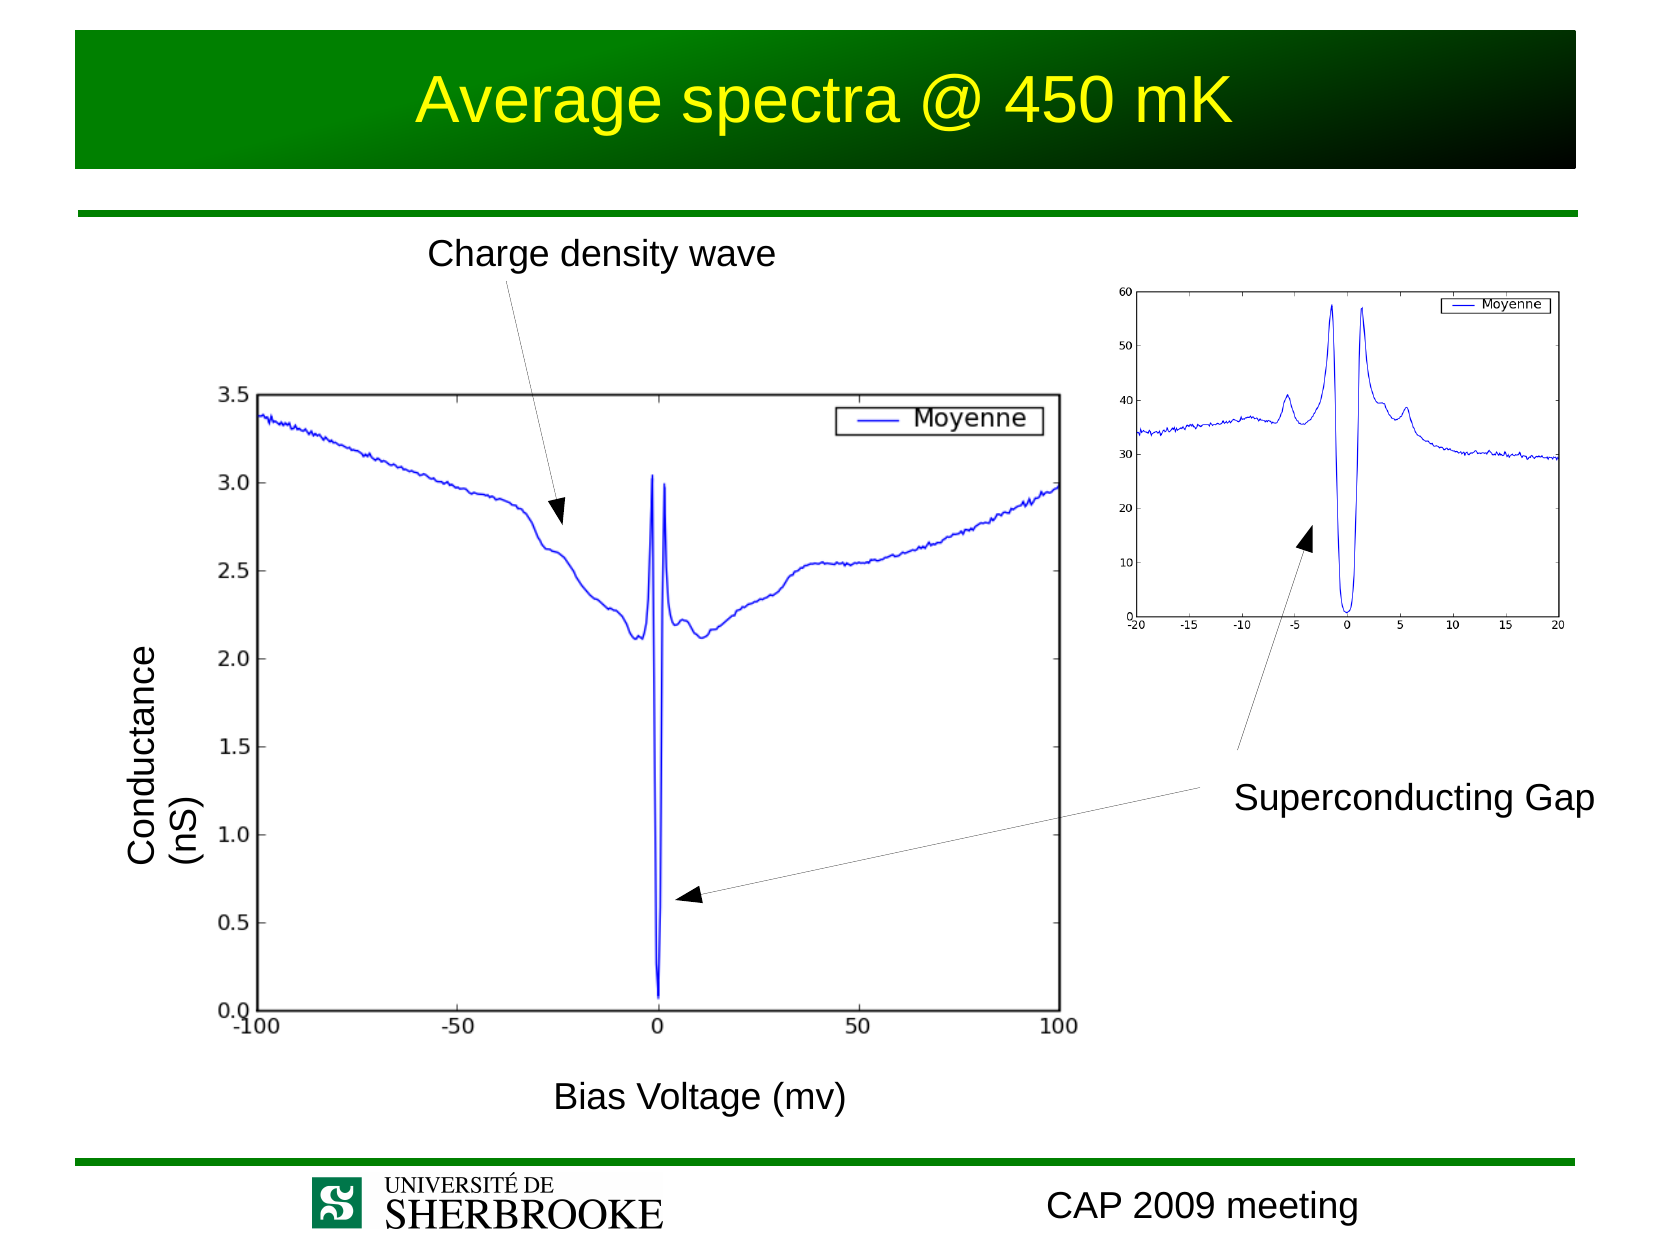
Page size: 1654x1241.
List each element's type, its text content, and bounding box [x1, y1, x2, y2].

text_box Conductance (nS) [112, 564, 185, 882]
text_box Bias Voltage (mv) [538, 1068, 863, 1126]
picture [312, 1172, 663, 1229]
picture [128, 251, 1613, 1088]
text_box Superconducting Gap [1219, 768, 1613, 826]
title Average spectra @ 450 mK [75, 38, 1576, 162]
text_box Charge density wave [412, 225, 793, 282]
